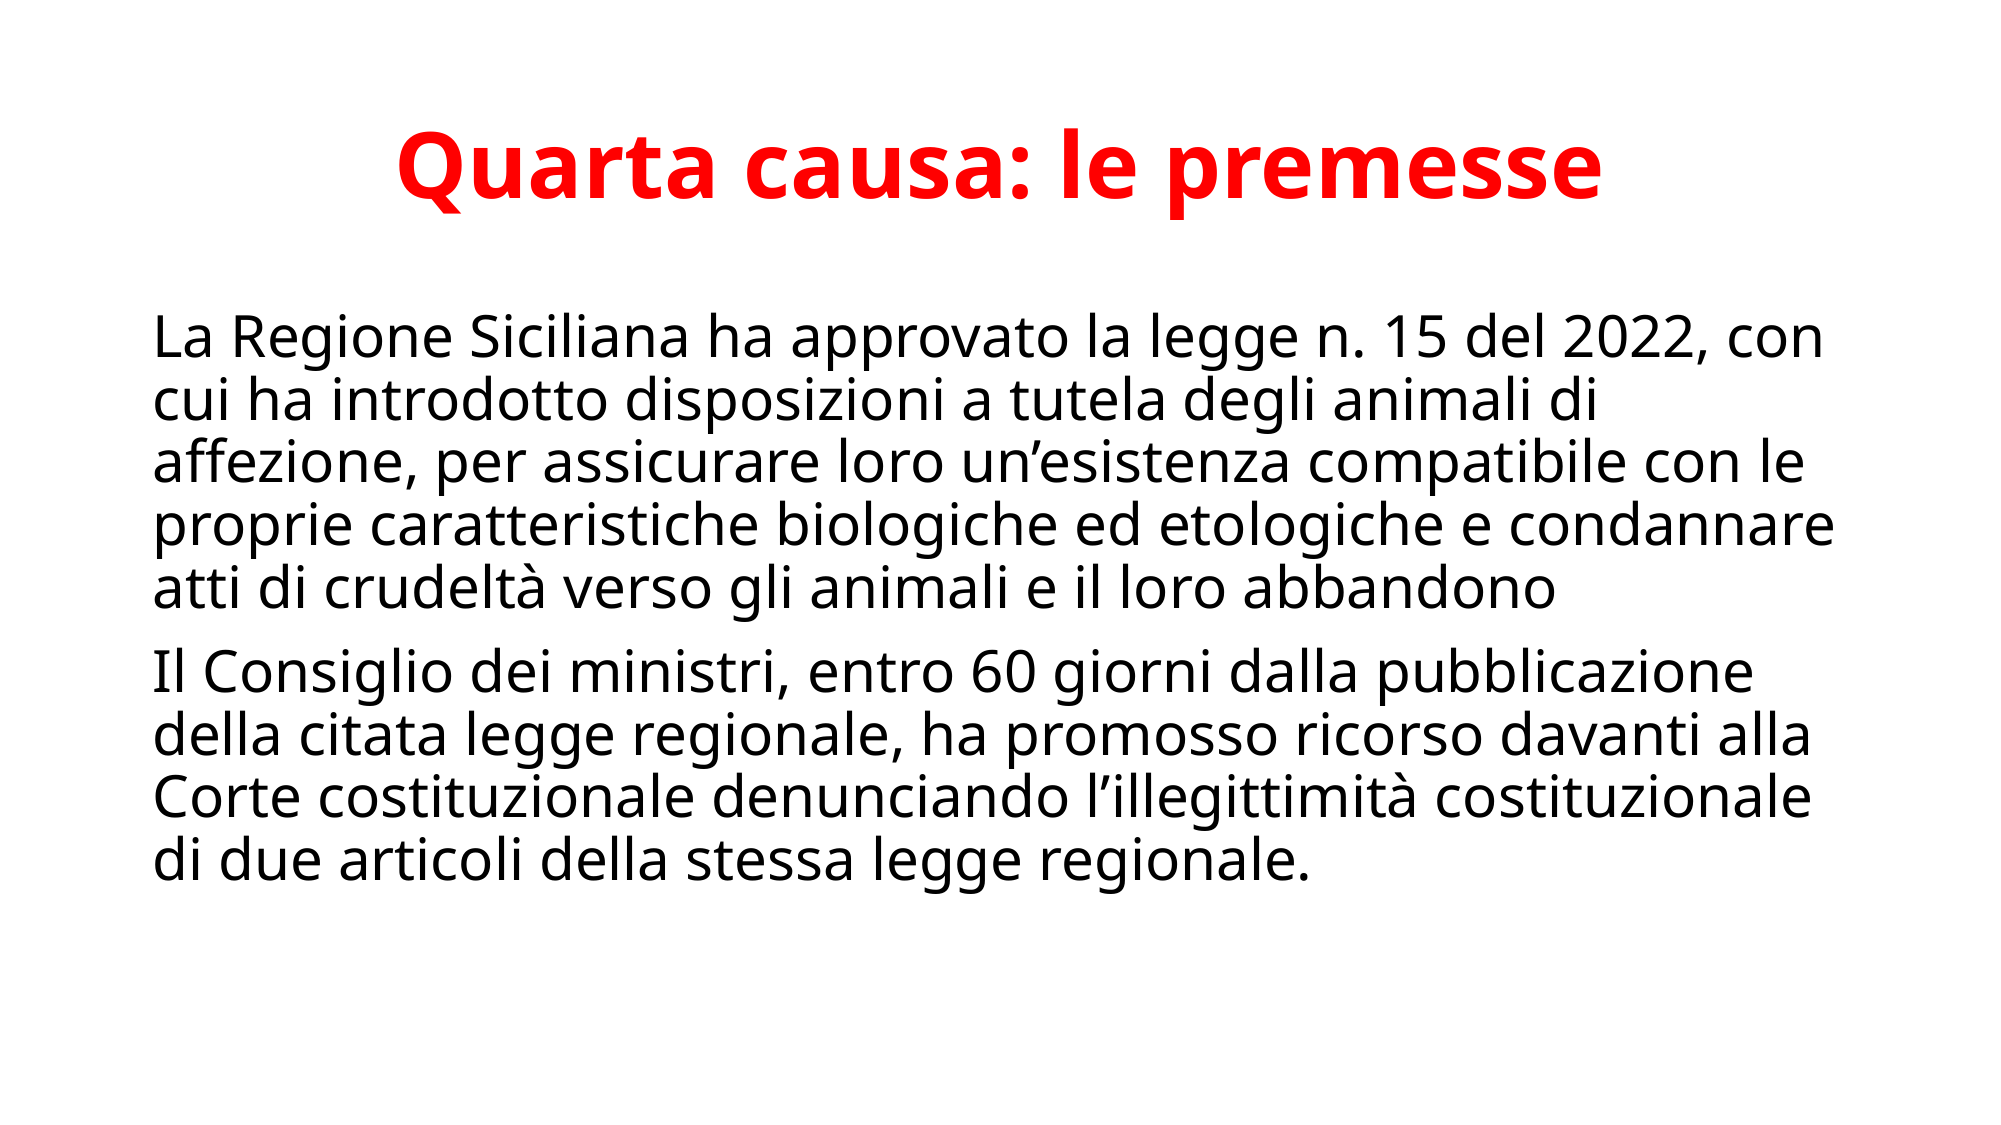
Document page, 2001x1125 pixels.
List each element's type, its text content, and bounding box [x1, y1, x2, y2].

title Quarta causa: le premesse [137, 59, 1863, 278]
list La Regione Siciliana ha approvato la legge n. 15 del 2022, con cui ha introdotto disposizioni a tutela degli animali di affezione, per assicurare loro un’esistenza compatibile con le proprie caratteristiche biologiche ed etologiche e condannare atti di crudeltà verso gli animali e il loro abbandono Il Consiglio dei ministri, entro 60 giorni dalla pubblicazione della citata legge regionale, ha promosso ricorso davanti alla Corte costituzionale denunciando l’illegittimità costituzionale di due articoli della stessa legge regionale. [137, 299, 1863, 1014]
